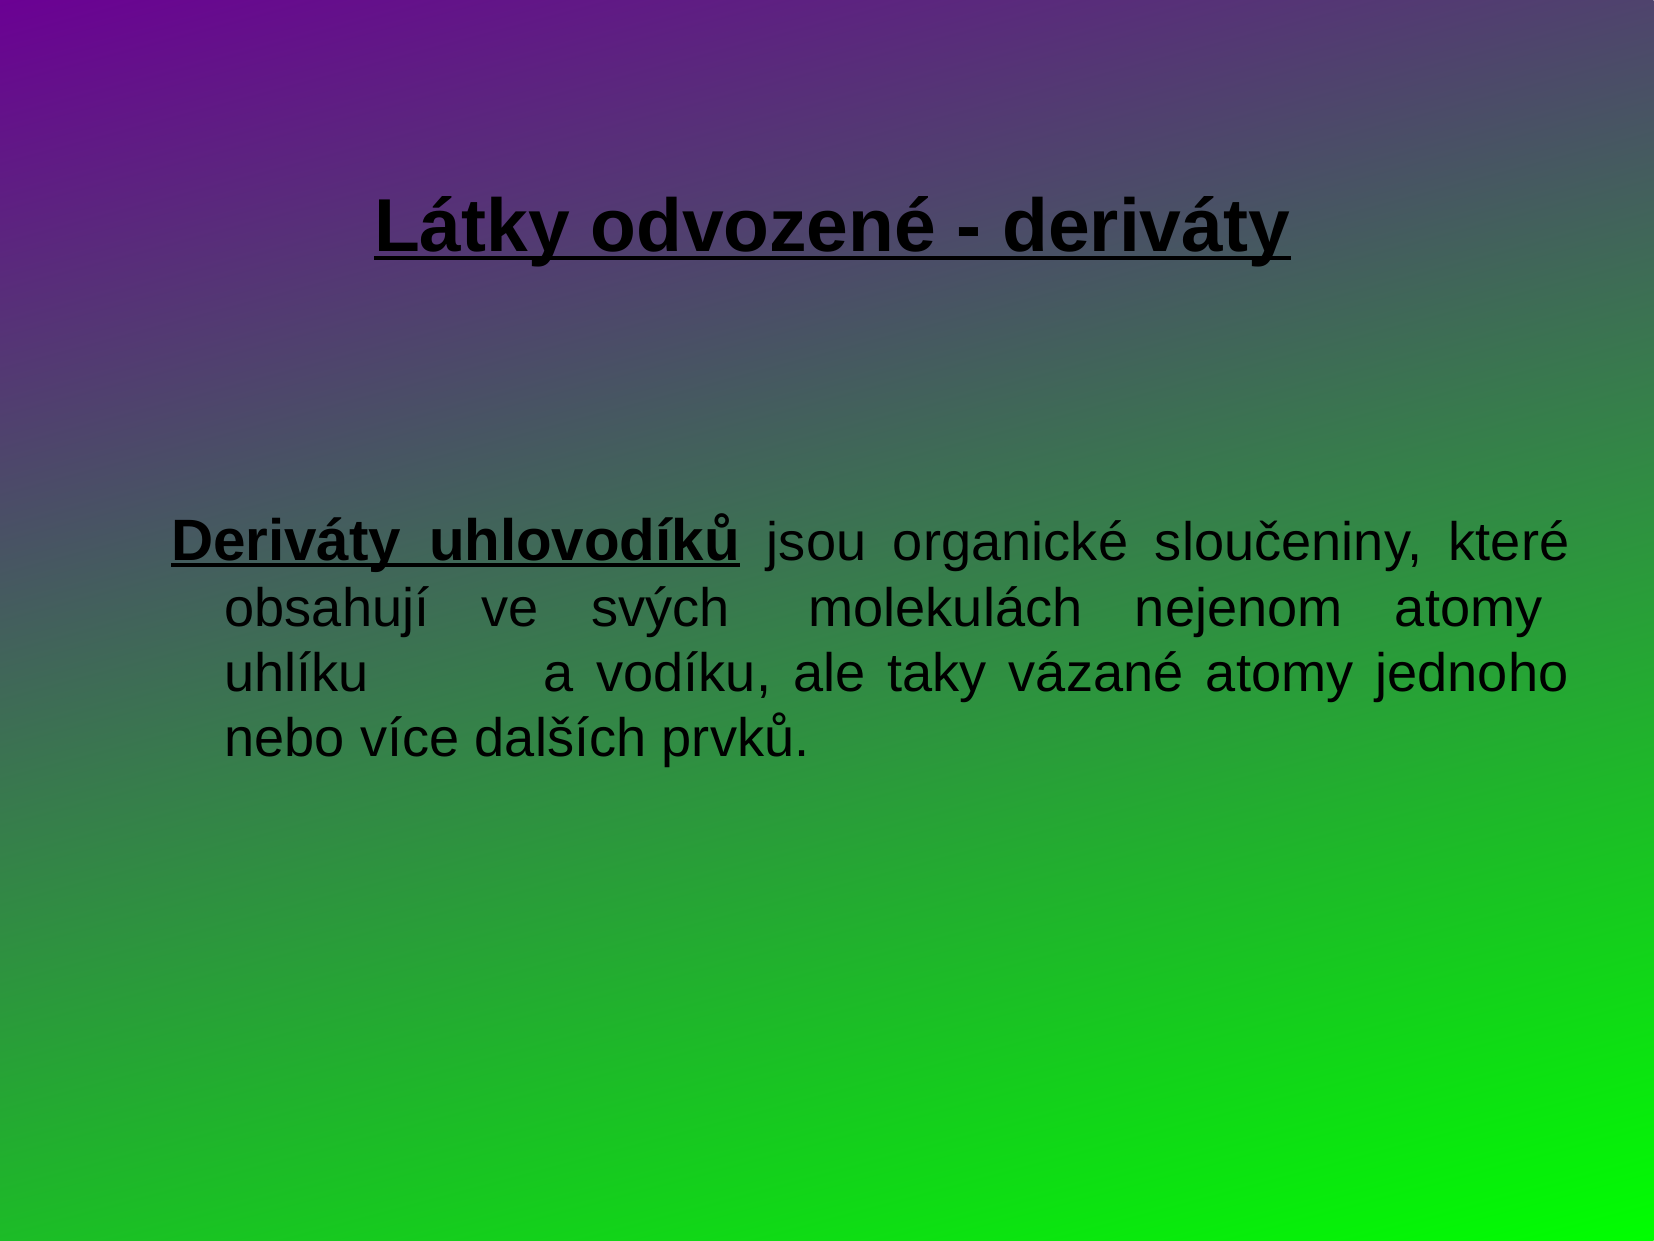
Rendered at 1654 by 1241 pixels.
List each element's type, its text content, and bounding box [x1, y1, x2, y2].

list Deriváty uhlovodíků jsou organické sloučeniny, které obsahují ve svých molekulách nejenom atomy uhlíku a vodíku, ale taky vázané atomy jednoho nebo více dalších prvků. [82, 501, 1571, 798]
title Látky odvozené - deriváty [88, 118, 1577, 326]
